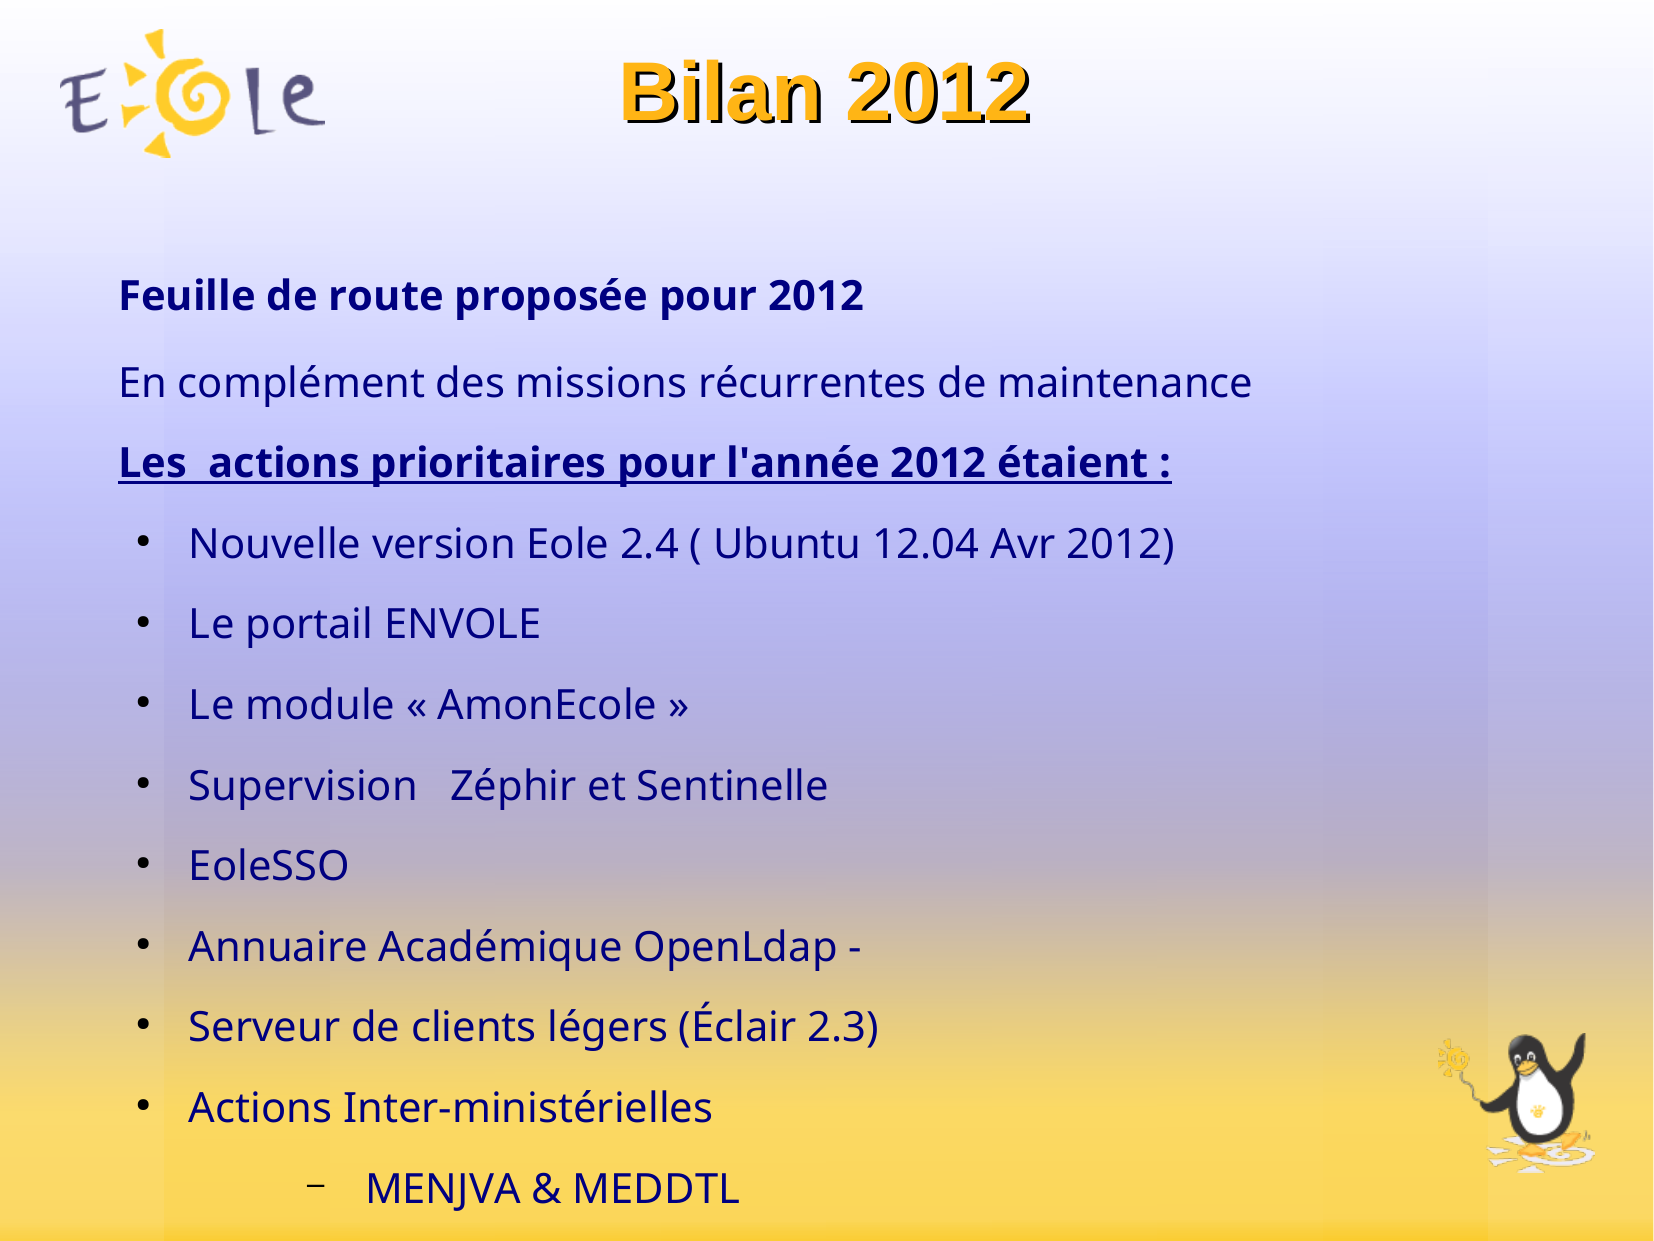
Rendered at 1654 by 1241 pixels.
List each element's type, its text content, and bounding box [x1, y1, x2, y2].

list Feuille de route proposée pour 2012 En complément des missions récurrentes de maintenance Les actions prioritaires pour l'année 2012 étaient : Nouvelle version Eole 2.4 ( Ubuntu 12.04 Avr 2012) Le portail ENVOLE Le module « AmonEcole » Supervision Zéphir et Sentinelle EoleSSO Annuaire Académique OpenLdap - Serveur de clients légers (Éclair 2.3) Actions Inter-ministérielles MENJVA & MEDDTL MAE [118, 265, 1477, 1186]
title Bilan 2012 [80, 27, 1569, 156]
picture [0, 0, 1654, 1241]
